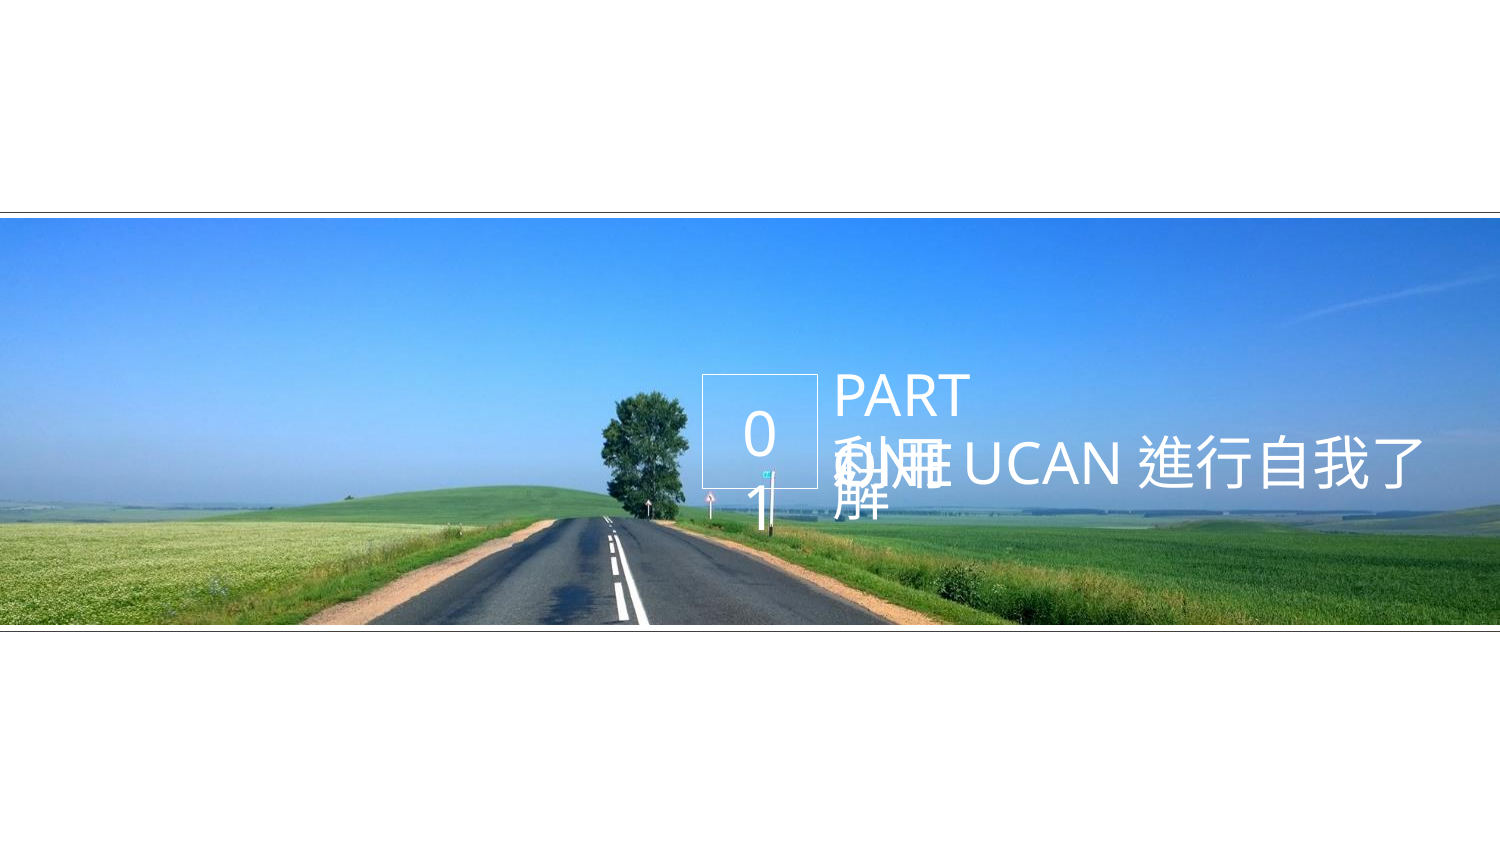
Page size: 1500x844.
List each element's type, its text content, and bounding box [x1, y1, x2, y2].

text_box 利用UCAN進行自我了解 [817, 457, 1491, 504]
text_box 0 1 [718, 385, 802, 477]
text_box PART ONE [817, 351, 1030, 437]
